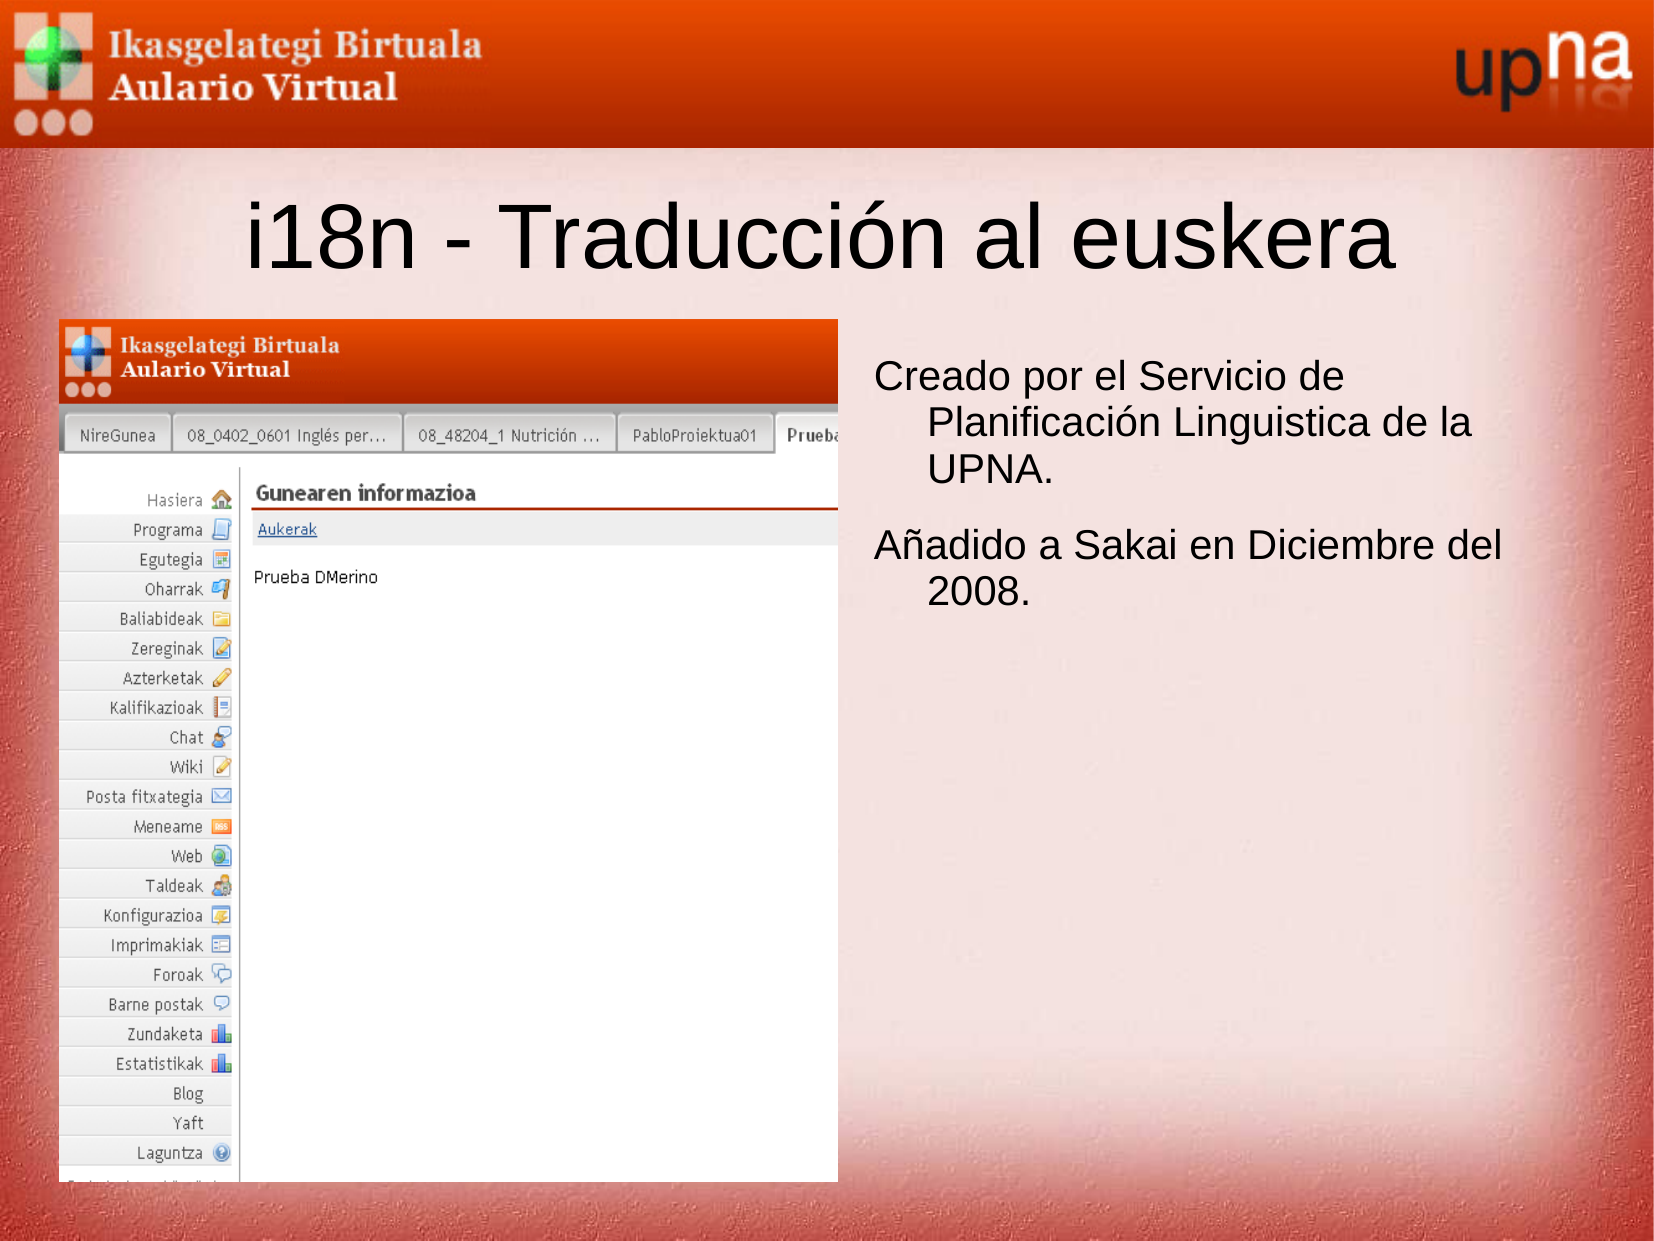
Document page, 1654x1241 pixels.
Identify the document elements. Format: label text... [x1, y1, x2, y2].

list Creado por el Servicio de Planificación Linguistica de la UPNA. Añadido a Sakai en Diciembre del 2008. [856, 352, 1578, 1093]
title i18n - Traducción al euskera [77, 148, 1566, 326]
picture [0, 0, 1654, 1241]
